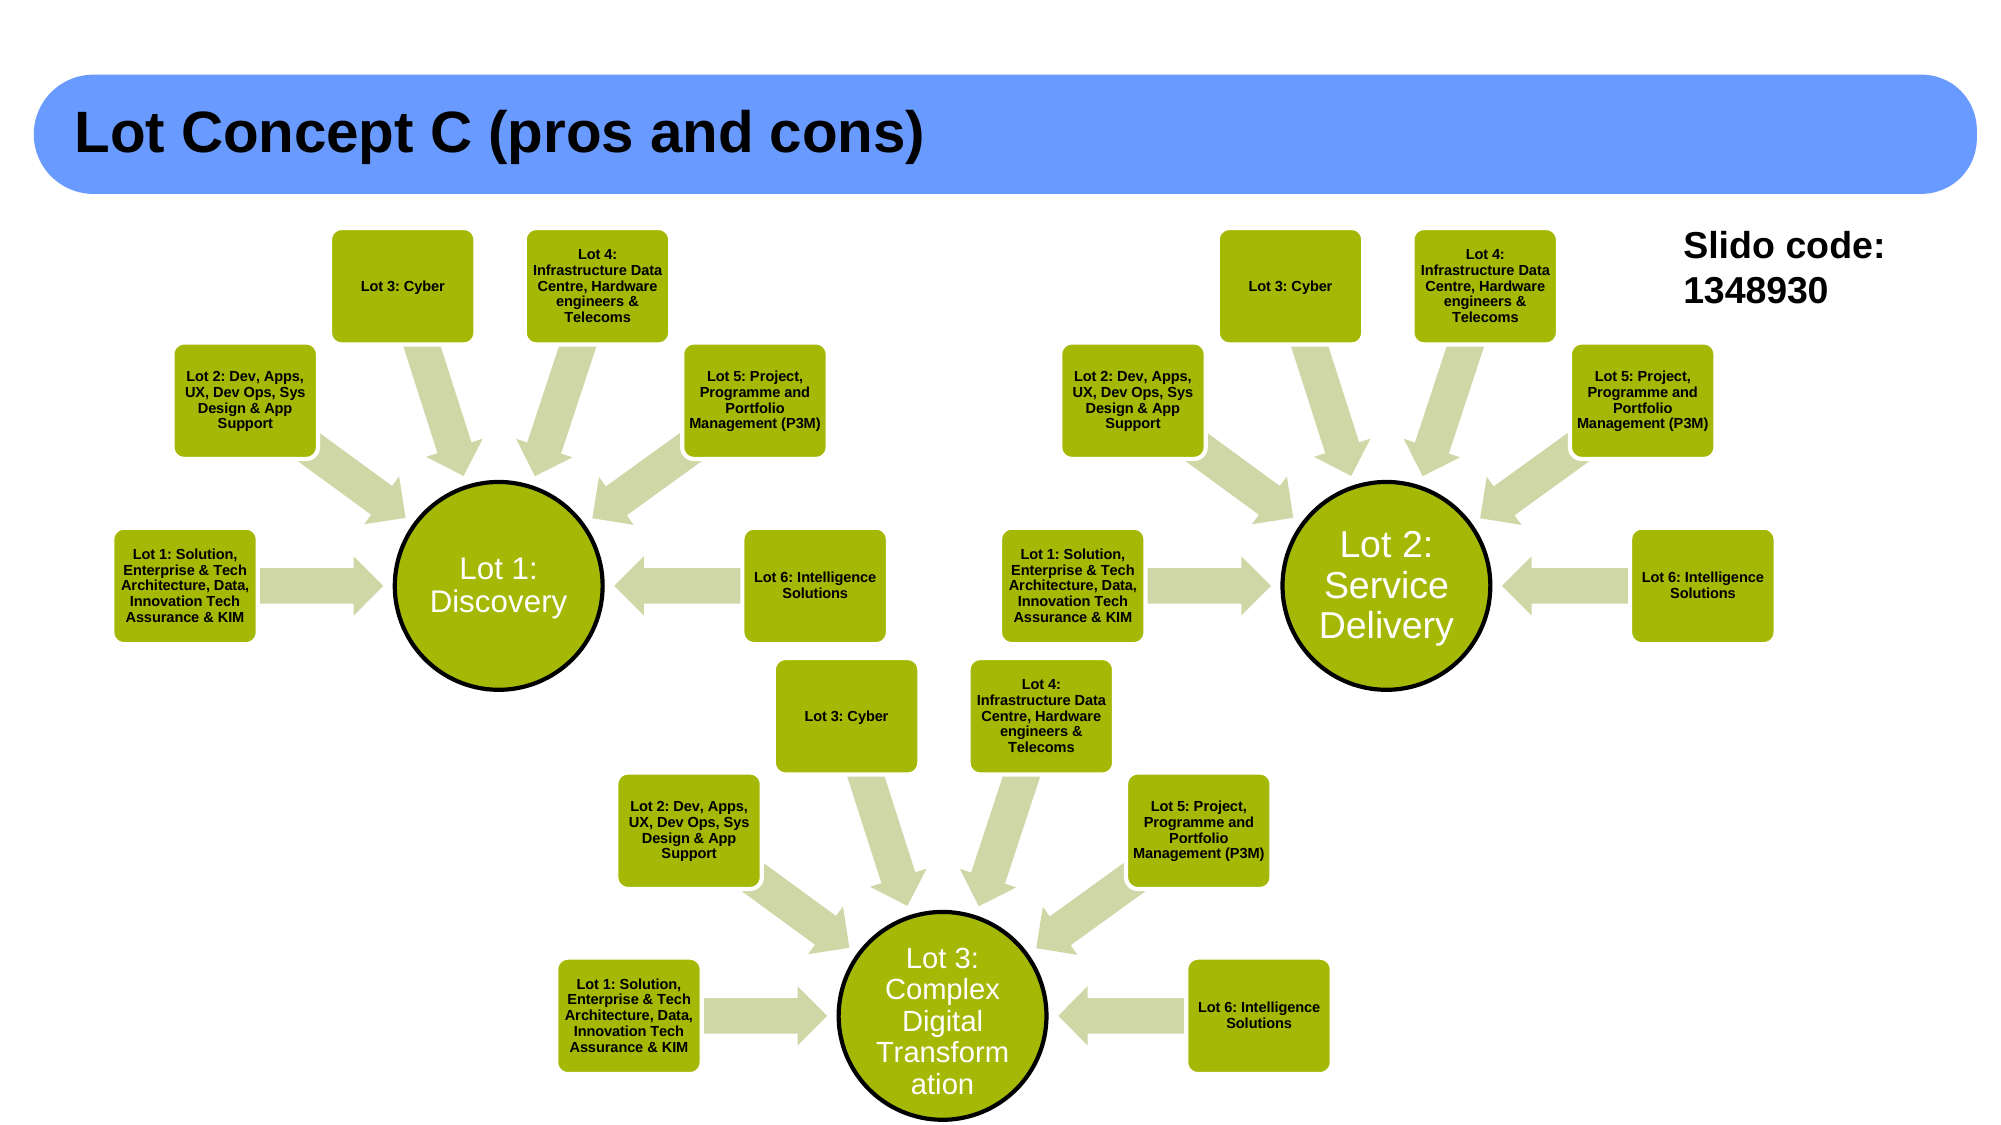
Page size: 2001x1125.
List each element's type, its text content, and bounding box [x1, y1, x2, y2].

text_box Lot 2: Dev, Apps, UX, Dev Ops, Sys Design & App Support [1063, 345, 1203, 456]
text_box [1058, 957, 1332, 1070]
text_box Lot 5: Project, Programme and Portfolio Management (P3M) [1573, 345, 1713, 456]
text_box [592, 346, 824, 525]
text_box [1502, 527, 1773, 645]
text_box Lot 6: Intelligence Solutions [1633, 531, 1773, 641]
text_box Lot 6: Intelligence Solutions [745, 531, 885, 641]
text_box [560, 1071, 698, 1075]
title Lot Concept C (pros and cons) [74, 94, 1647, 182]
text_box Slido code: 1348930 [1668, 206, 1969, 301]
text_box Lot 4: Infrastructure Data Centre, Hardware engineers & Telecoms [528, 231, 667, 342]
text_box Lot 2: Service Delivery [1313, 512, 1460, 660]
text_box [394, 481, 572, 690]
text_box Lot 3: Complex Digital Transformation [869, 942, 1017, 1090]
text_box [330, 228, 472, 341]
text_box [614, 532, 745, 640]
text_box [838, 911, 1016, 1120]
text_box [556, 957, 699, 1070]
text_box [573, 513, 603, 659]
text_box [1222, 342, 1371, 476]
text_box [116, 641, 254, 645]
text_box [1190, 1071, 1328, 1075]
text_box Lot 4: Infrastructure Data Centre, Hardware engineers & Telecoms [1415, 231, 1555, 342]
text_box Lot 5: Project, Programme and Portfolio Management (P3M) [1129, 775, 1269, 886]
text_box Lot 2: Dev, Apps, UX, Dev Ops, Sys Design & App Support [619, 775, 759, 886]
text_box Lot 4: Infrastructure Data Centre, Hardware engineers & Telecoms [972, 661, 1111, 772]
text_box [745, 527, 888, 645]
text_box [699, 962, 828, 1070]
text_box [968, 658, 1115, 772]
text_box [1000, 527, 1143, 645]
text_box Lot 6: Intelligence Solutions [1189, 961, 1329, 1071]
text_box Lot 2: Dev, Apps, UX, Dev Ops, Sys Design & App Support [175, 345, 315, 456]
text_box [524, 228, 671, 341]
text_box [1036, 776, 1268, 955]
text_box [773, 658, 916, 771]
text_box [959, 772, 1110, 907]
text_box Lot 1: Solution, Enterprise & Tech Architecture, Data, Innovation Tech Assurance & KIM [115, 531, 255, 641]
text_box [1403, 342, 1554, 477]
text_box [334, 342, 483, 476]
text_box Lot 1: Discovery [425, 512, 573, 660]
text_box [1064, 346, 1294, 525]
text_box [176, 346, 406, 525]
text_box [112, 527, 384, 640]
text_box Lot 3: Cyber [1221, 231, 1360, 342]
text_box [1282, 481, 1491, 690]
text_box [516, 342, 666, 477]
text_box [1143, 532, 1272, 640]
text_box Lot 5: Project, Programme and Portfolio Management (P3M) [685, 345, 825, 456]
text_box Lot 1: Solution, Enterprise & Tech Architecture, Data, Innovation Tech Assurance & KIM [559, 961, 699, 1071]
text_box [778, 772, 927, 906]
text_box Lot 1: Solution, Enterprise & Tech Architecture, Data, Innovation Tech Assurance & KIM [1003, 531, 1143, 641]
text_box [1017, 943, 1047, 1089]
text_box Lot 3: Cyber [333, 231, 473, 342]
text_box Lot 3: Cyber [777, 661, 917, 772]
text_box [1480, 346, 1712, 525]
text_box [1217, 228, 1364, 341]
text_box [620, 776, 850, 955]
